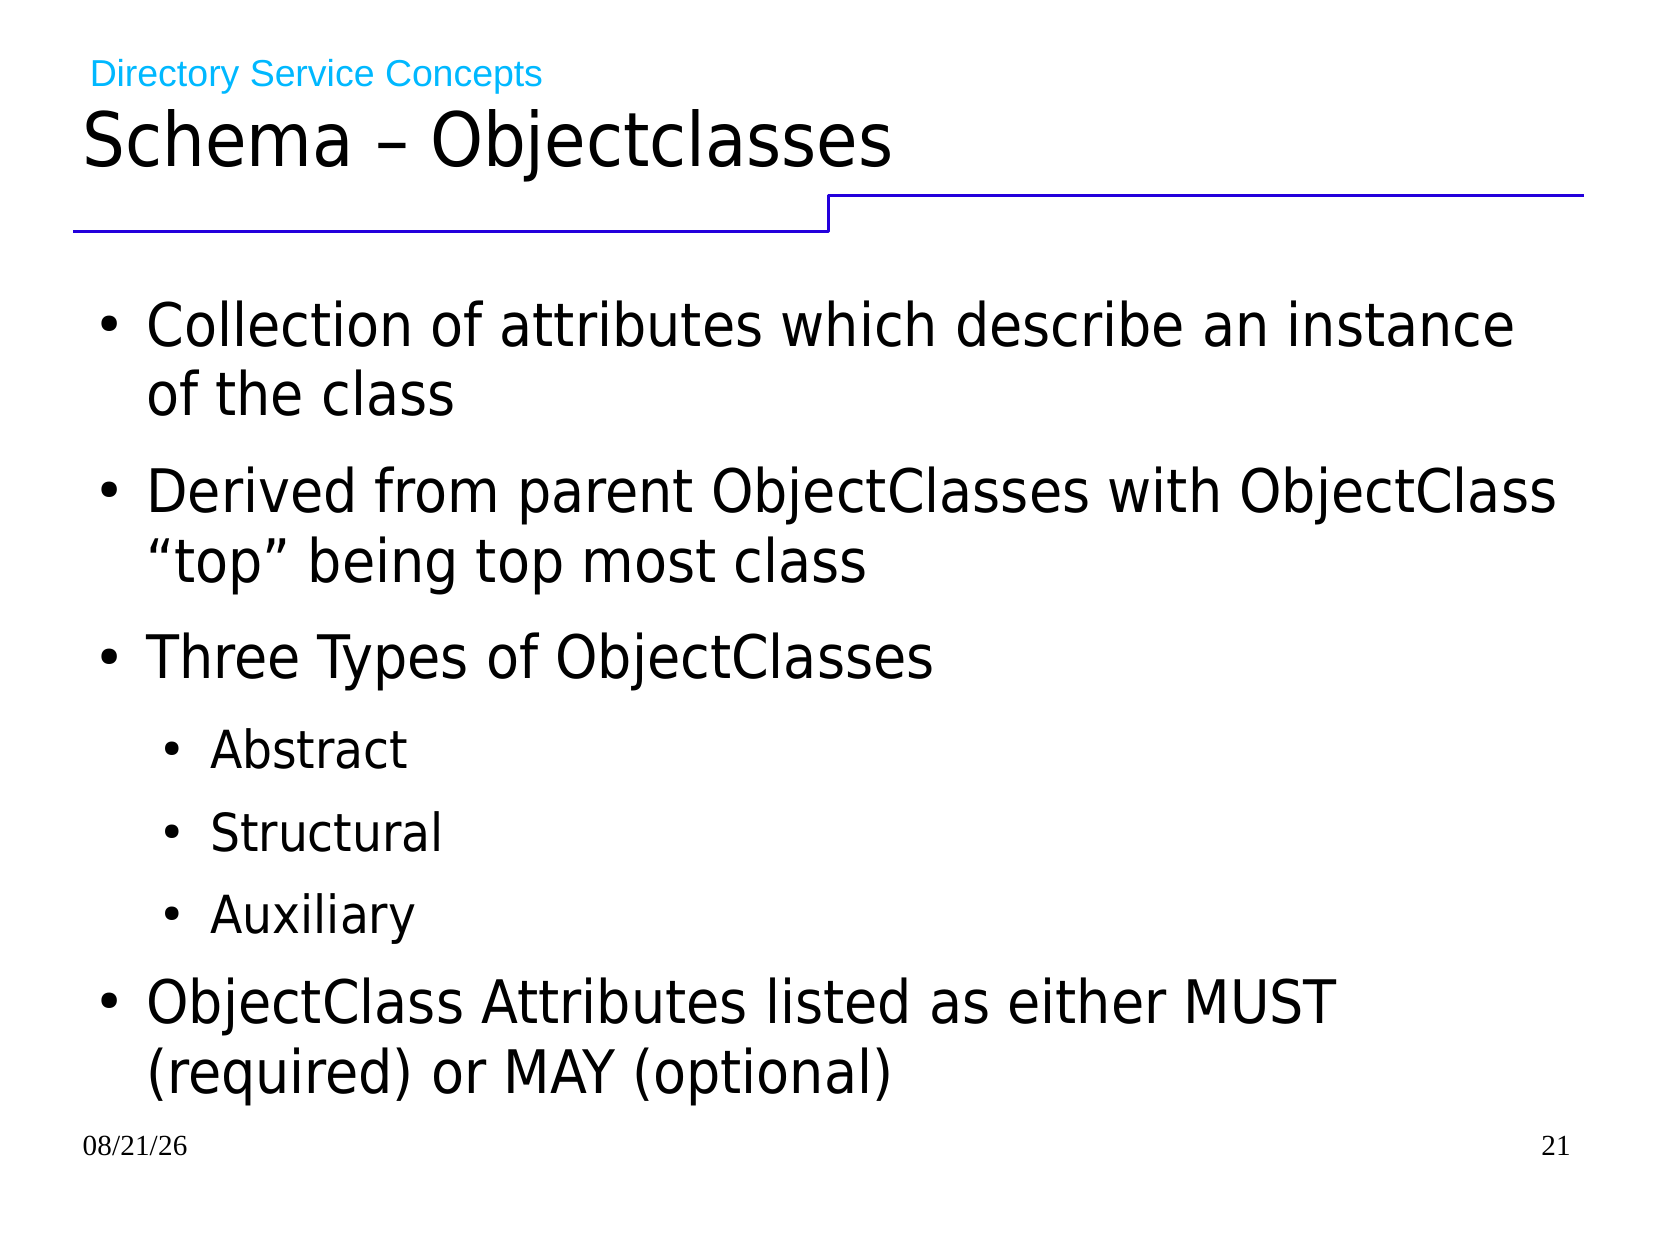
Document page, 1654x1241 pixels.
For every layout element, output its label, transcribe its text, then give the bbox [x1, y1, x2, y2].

title Schema – Objectclasses [82, 49, 1571, 232]
list Collection of attributes which describe an instance of the class Derived from parent ObjectClasses with ObjectClass “top” being top most class Three Types of ObjectClasses Abstract Structural Auxiliary ObjectClass Attributes listed as either MUST (required) or MAY (optional) [82, 290, 1571, 1109]
text_box Directory Service Concepts [75, 45, 571, 103]
